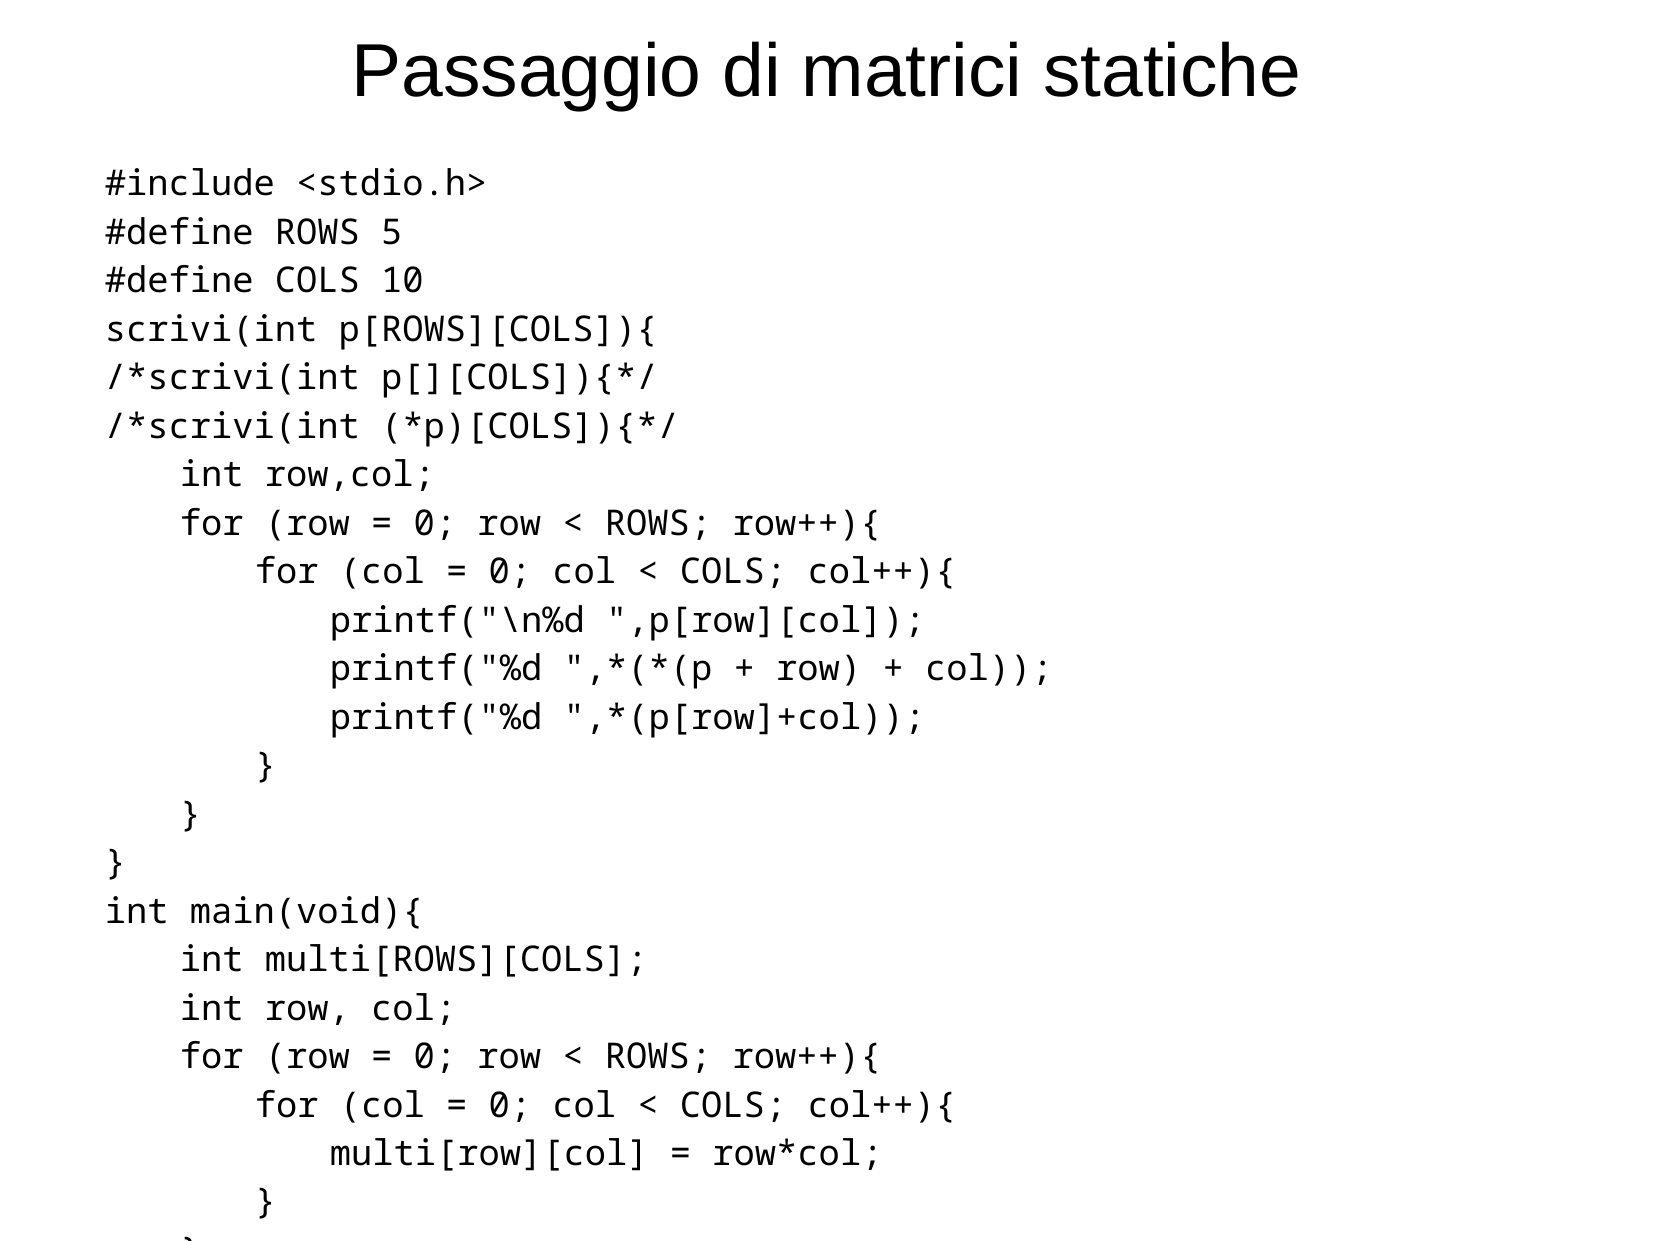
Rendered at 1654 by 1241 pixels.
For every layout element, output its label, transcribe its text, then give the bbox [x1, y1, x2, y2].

text_box #include <stdio.h> #define ROWS 5 #define COLS 10 scrivi(int p[ROWS][COLS]){ /*scrivi(int p[][COLS]){*/ /*scrivi(int (*p)[COLS]){*/ int row,col; for (row = 0; row < ROWS; row++){ for (col = 0; col < COLS; col++){ printf("\n%d ",p[row][col]); printf("%d ",*(*(p + row) + col)); printf("%d ",*(p[row]+col)); } } } int main(void){ int multi[ROWS][COLS]; int row, col; for (row = 0; row < ROWS; row++){ for (col = 0; col < COLS; col++){ multi[row][col] = row*col; } } scrivi(multi); return 0; } [90, 150, 1621, 1241]
title Passaggio di matrici statiche [82, 0, 1571, 174]
